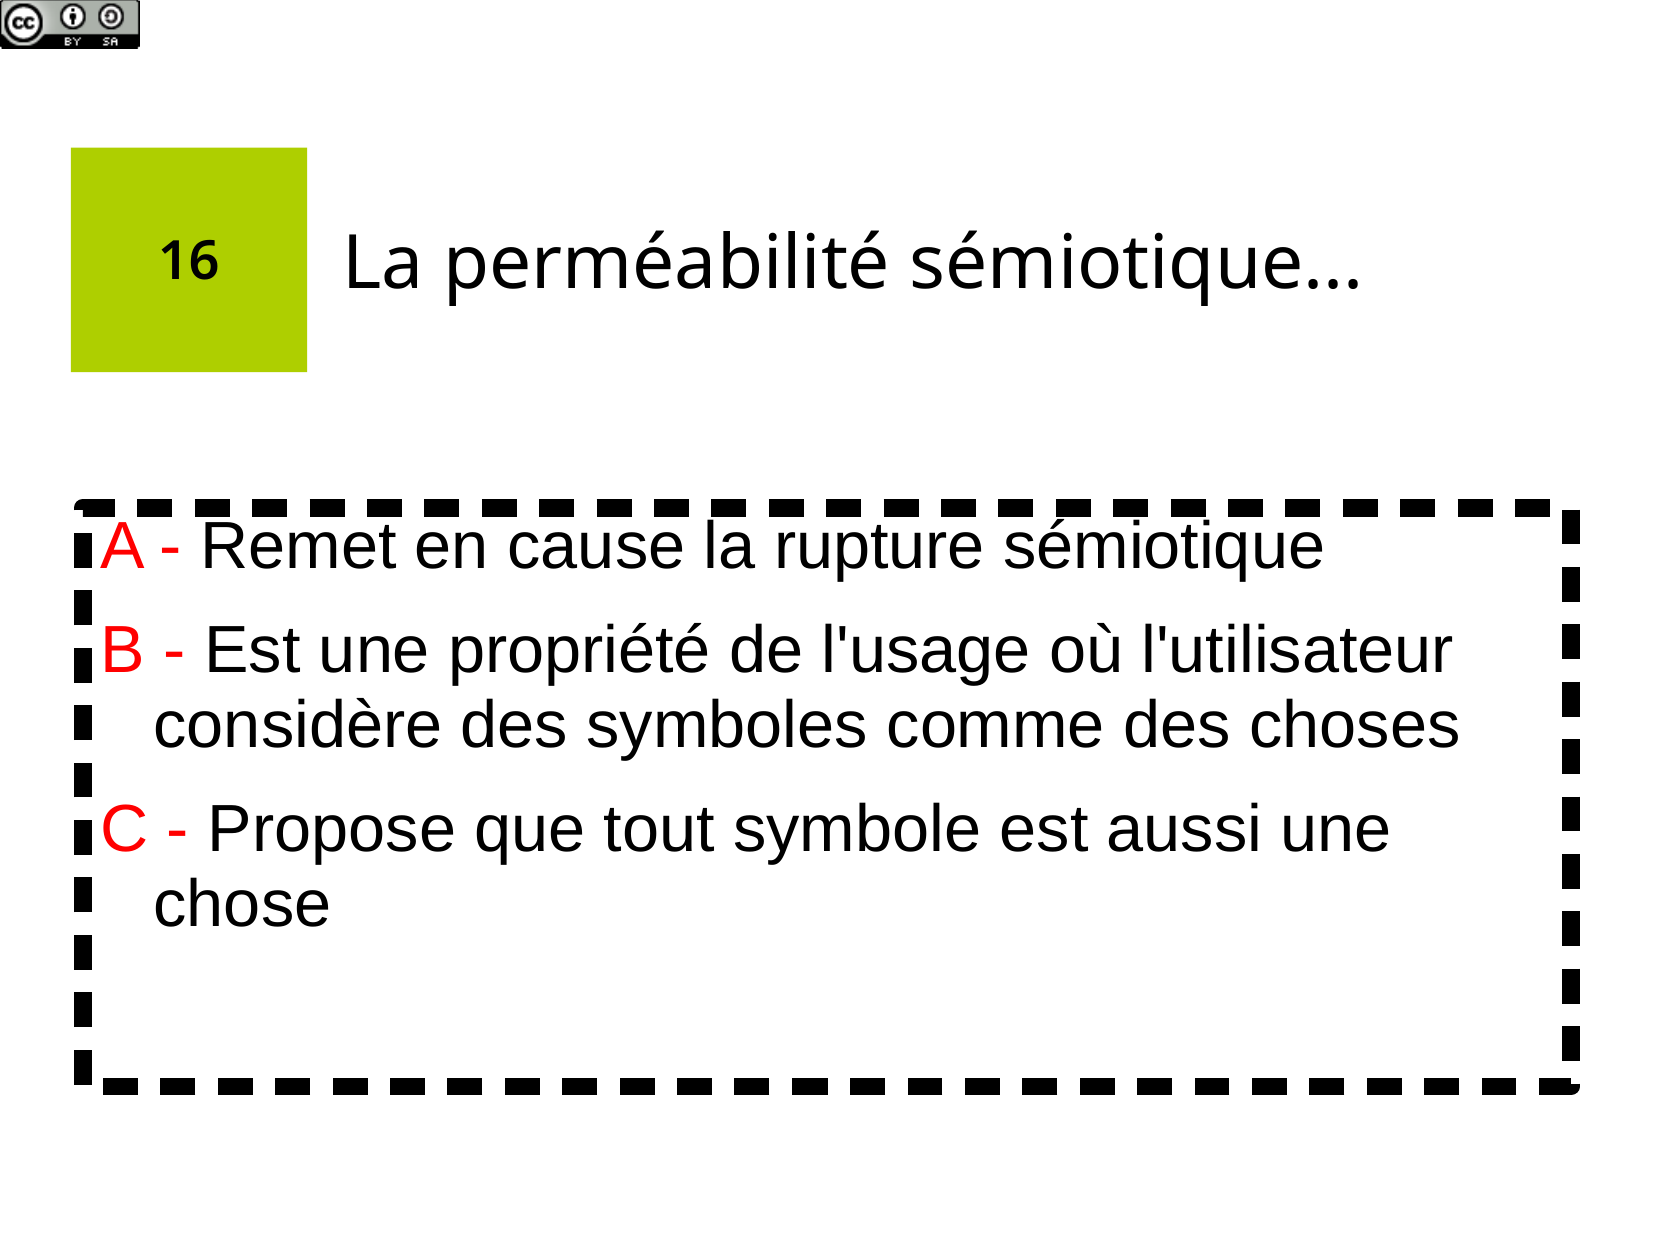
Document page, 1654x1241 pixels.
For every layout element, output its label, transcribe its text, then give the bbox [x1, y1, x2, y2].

list Remet en cause la rupture sémiotique Est une propriété de l'usage où l'utilisateur considère des symboles comme des choses Propose que tout symbole est aussi une chose [82, 507, 1571, 1087]
title La perméabilité sémiotique... [342, 59, 1571, 461]
picture [0, 0, 140, 49]
